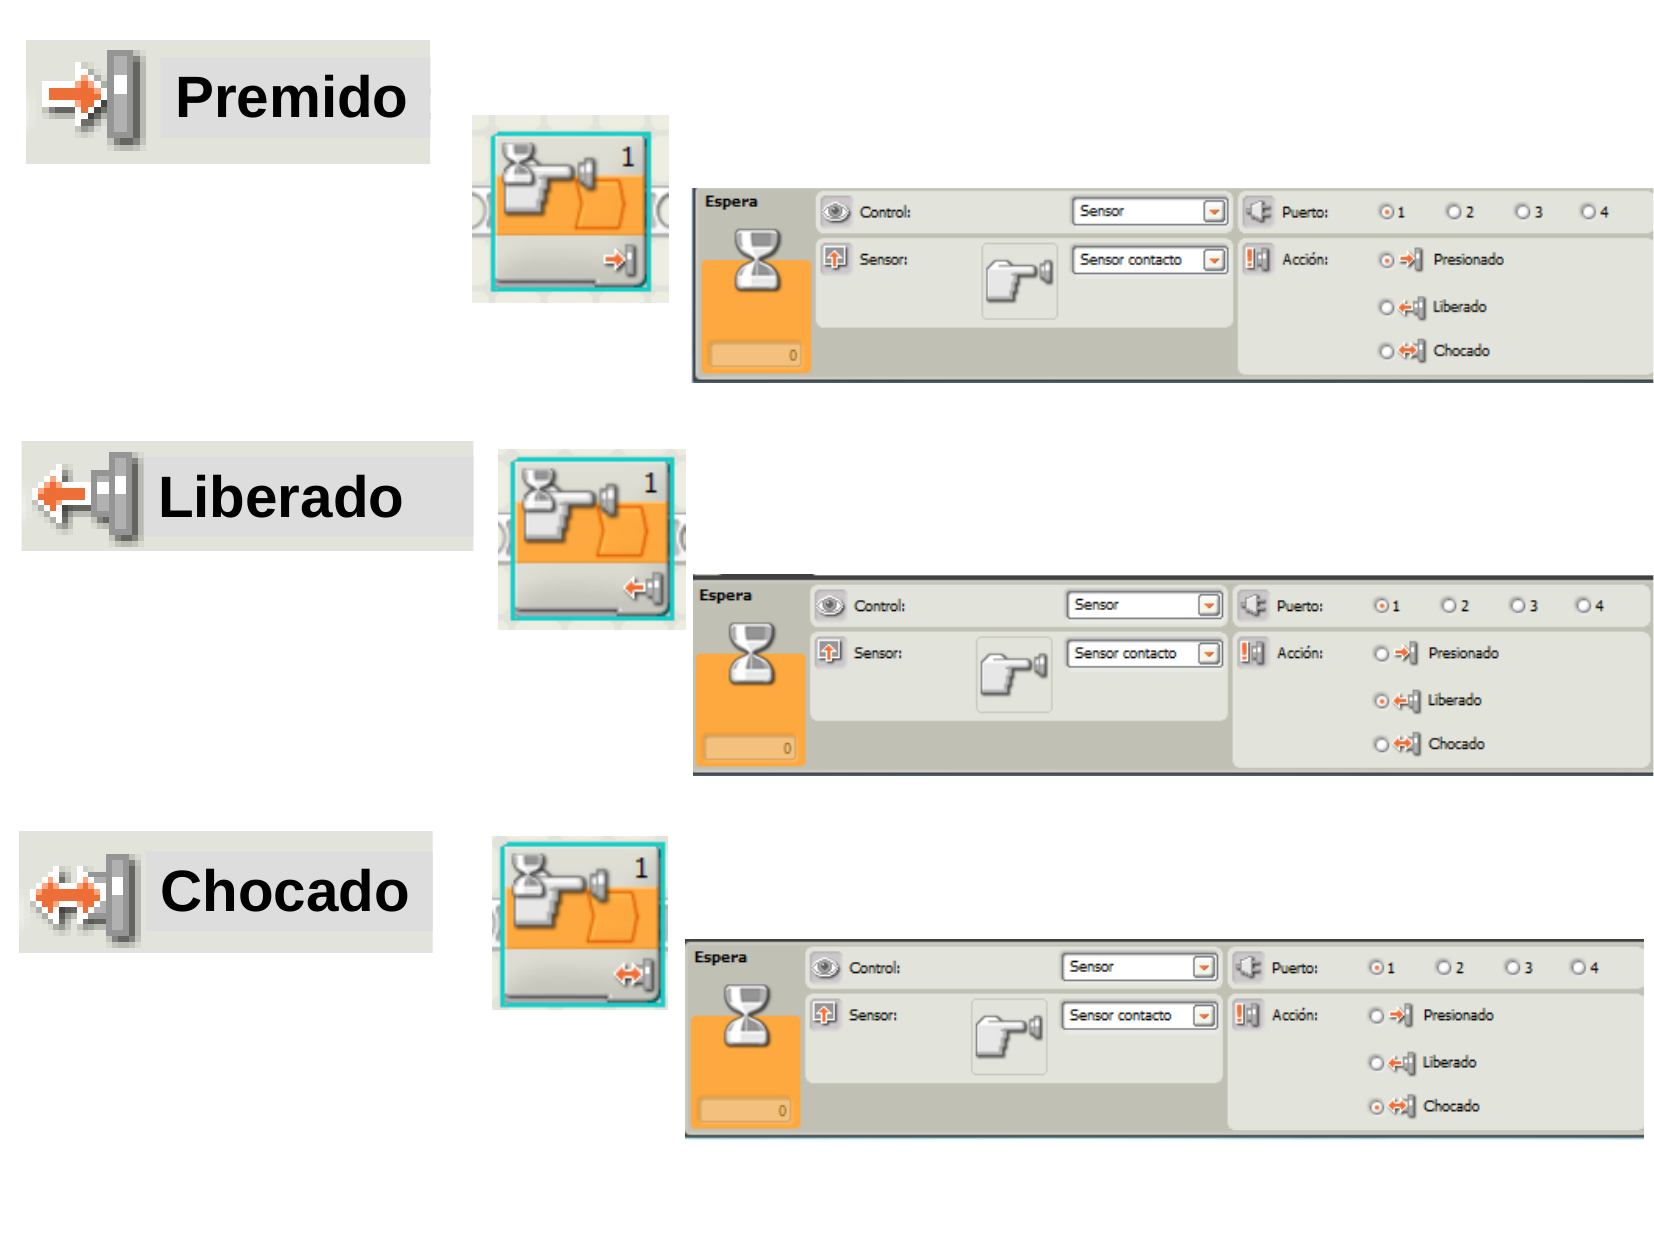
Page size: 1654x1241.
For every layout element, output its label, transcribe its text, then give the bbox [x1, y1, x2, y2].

picture [685, 939, 1644, 1140]
picture [492, 836, 668, 1010]
picture [19, 831, 433, 953]
picture [691, 188, 1654, 383]
picture [26, 40, 431, 164]
picture [498, 449, 686, 631]
text_box Liberado [143, 456, 474, 537]
picture [693, 574, 1654, 776]
picture [472, 115, 669, 303]
picture [21, 441, 474, 551]
text_box Premido [160, 57, 431, 138]
text_box Chocado [145, 851, 433, 931]
